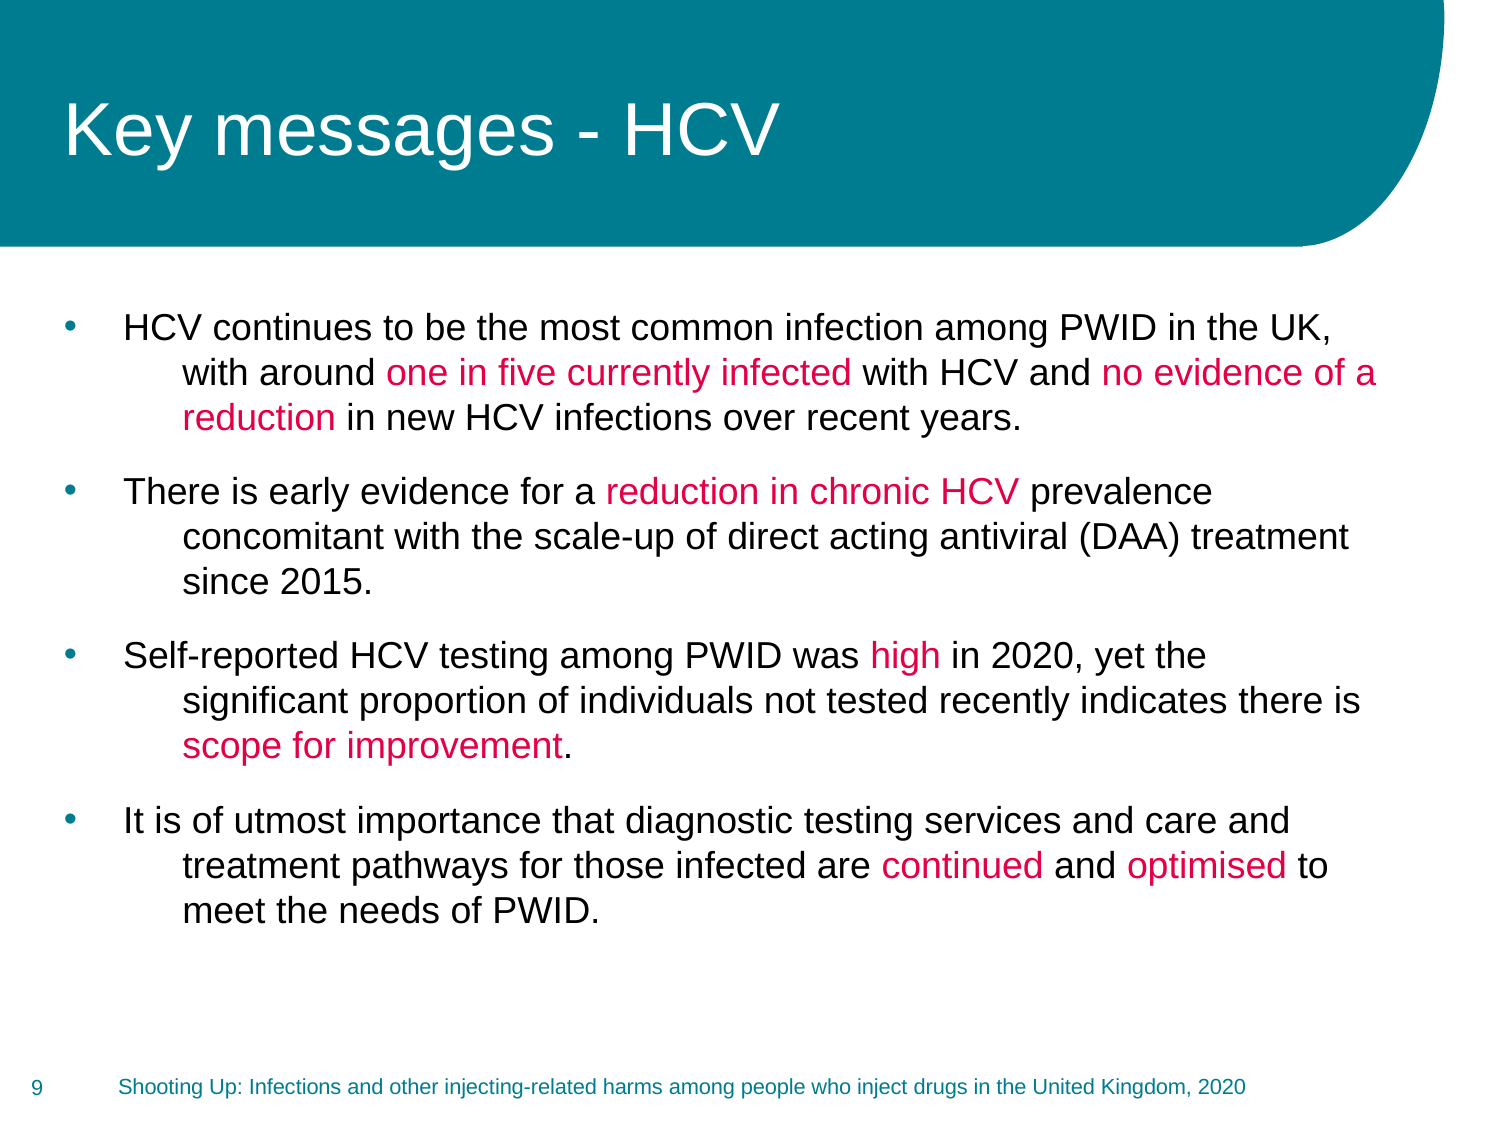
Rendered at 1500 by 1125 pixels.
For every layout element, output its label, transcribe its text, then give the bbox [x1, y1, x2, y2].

text_box HCV continues to be the most common infection among PWID in the UK, with around one in five currently infected with HCV and no evidence of a reduction in new HCV infections over recent years. There is early evidence for a reduction in chronic HCV prevalence concomitant with the scale-up of direct acting antiviral (DAA) treatment since 2015. Self-reported HCV testing among PWID was high in 2020, yet the significant proportion of individuals not tested recently indicates there is scope for improvement. It is of utmost importance that diagnostic testing services and care and treatment pathways for those infected are continued and optimised to meet the needs of PWID. [53, 297, 1388, 936]
text_box [16, 1056, 90, 1117]
text_box Shooting Up: Infections and other injecting-related harms among people who inject drugs in the United Kingdom, 2020 [103, 1056, 1335, 1116]
text_box Key messages - HCV [53, 75, 1350, 177]
